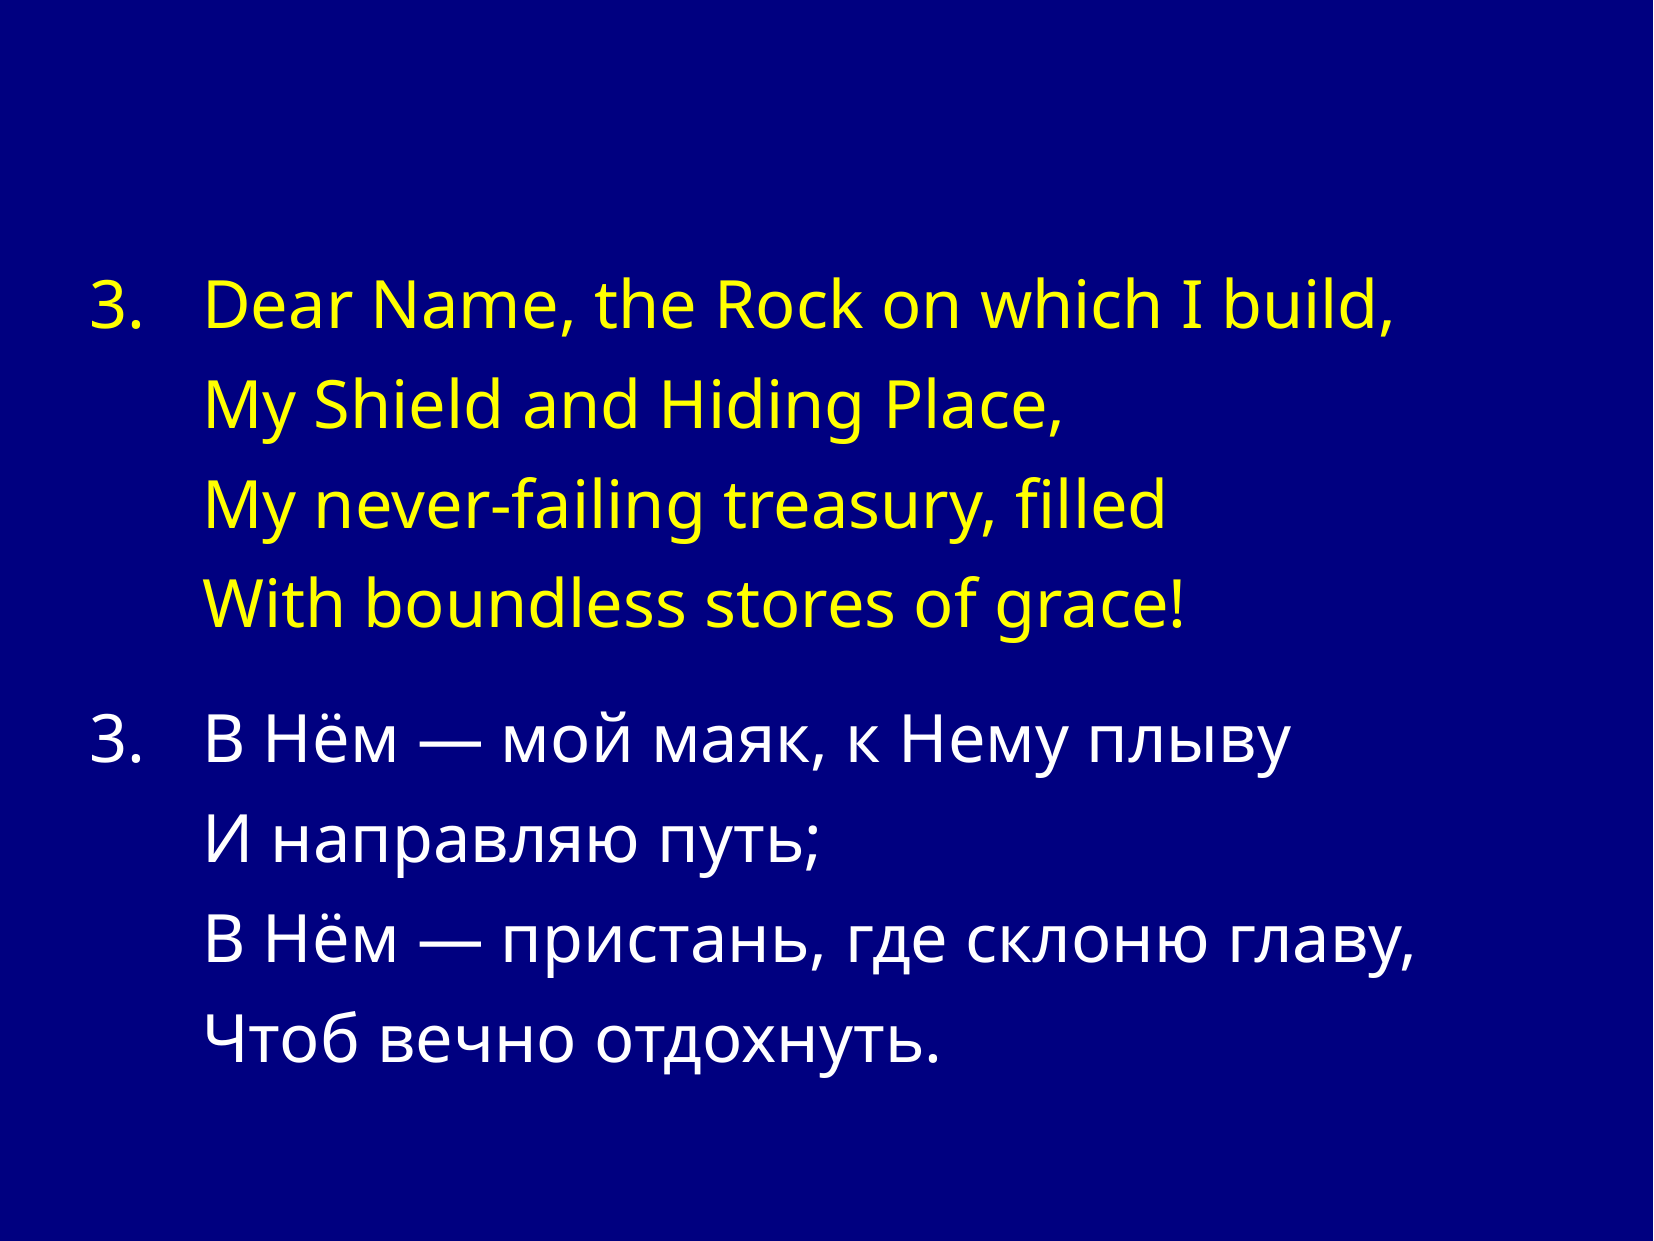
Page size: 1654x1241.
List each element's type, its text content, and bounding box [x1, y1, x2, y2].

text_box 3. В Нём — мой маяк, к Нему плыву И направляю путь; В Нём — пристань, где склоню главу, Чтоб вечно отдохнуть. [75, 675, 1576, 1163]
text_box 3. Dear Name, the Rock on which I build, My Shield and Hiding Place, My never-failing treasury, filled With boundless stores of grace! [75, 150, 1653, 638]
